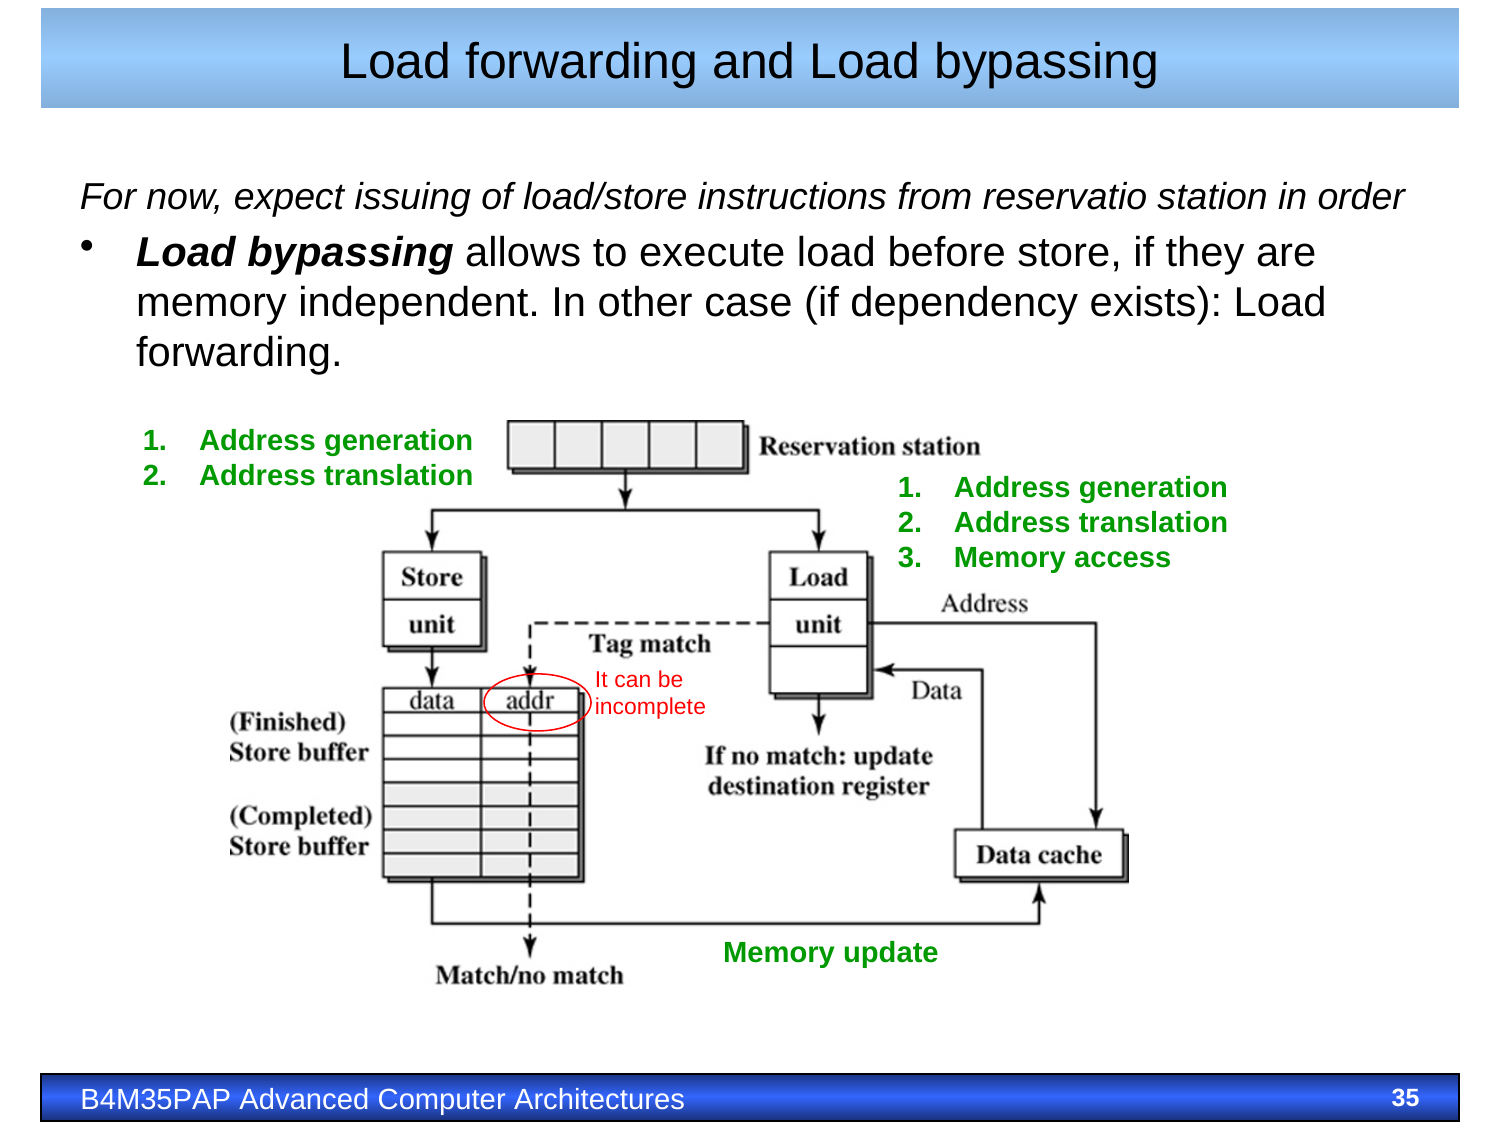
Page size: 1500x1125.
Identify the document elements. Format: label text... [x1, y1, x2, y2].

text_box For now, expect issuing of load/store instructions from reservatio station in order Load bypassing allows to execute load before store, if they are memory independent. In other case (if dependency exists): Load forwarding. [64, 164, 1436, 992]
text_box Memory update [708, 926, 1067, 976]
text_box Address generation Address translation Memory access [882, 460, 1244, 581]
text_box It can be incomplete [532, 656, 755, 762]
text_box Address generation Address translation [128, 413, 489, 499]
title Load forwarding and Load bypassing [41, 8, 1459, 108]
